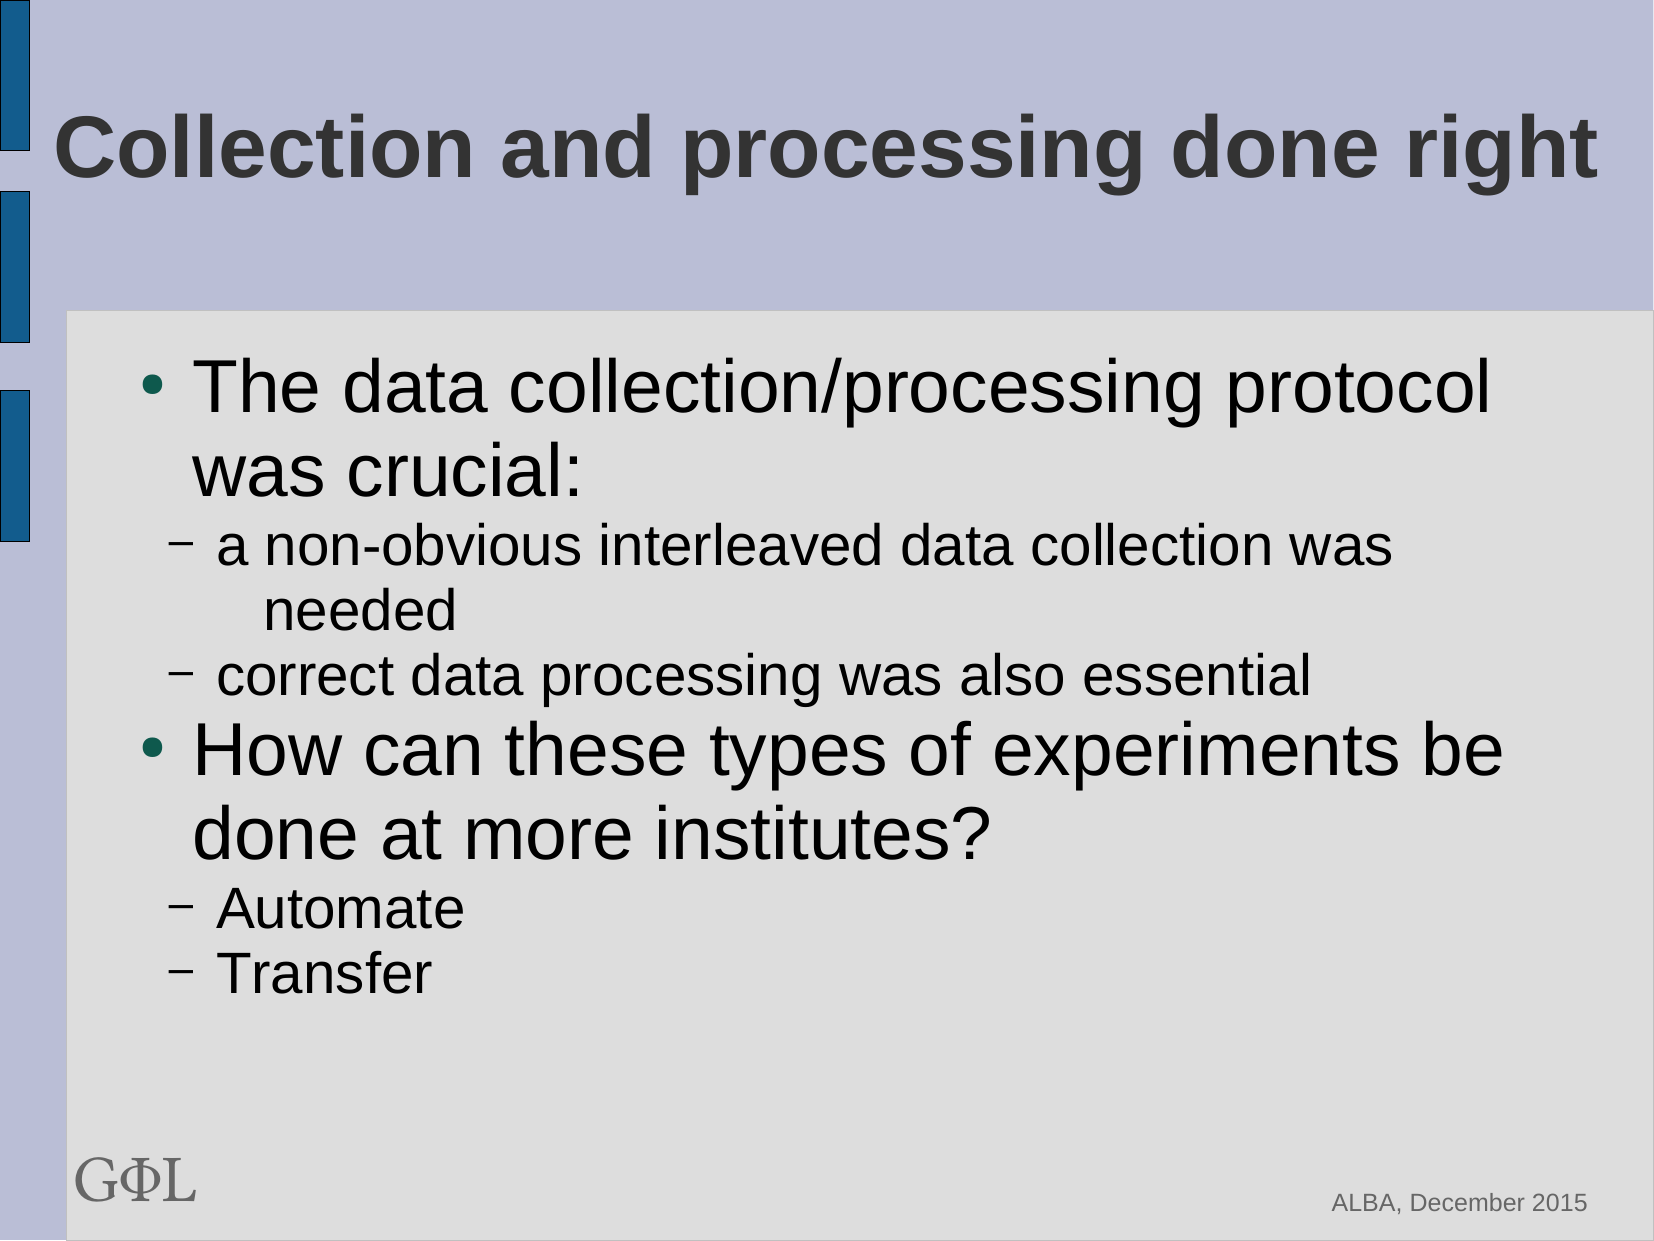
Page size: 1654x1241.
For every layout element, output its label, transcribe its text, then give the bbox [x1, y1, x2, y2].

title Collection and processing done right [23, 43, 1630, 252]
list The data collection/processing protocol was crucial: a non-obvious interleaved data collection was needed correct data processing was also essential How can these types of experiments be done at more institutes? Automate Transfer [121, 344, 1534, 1164]
